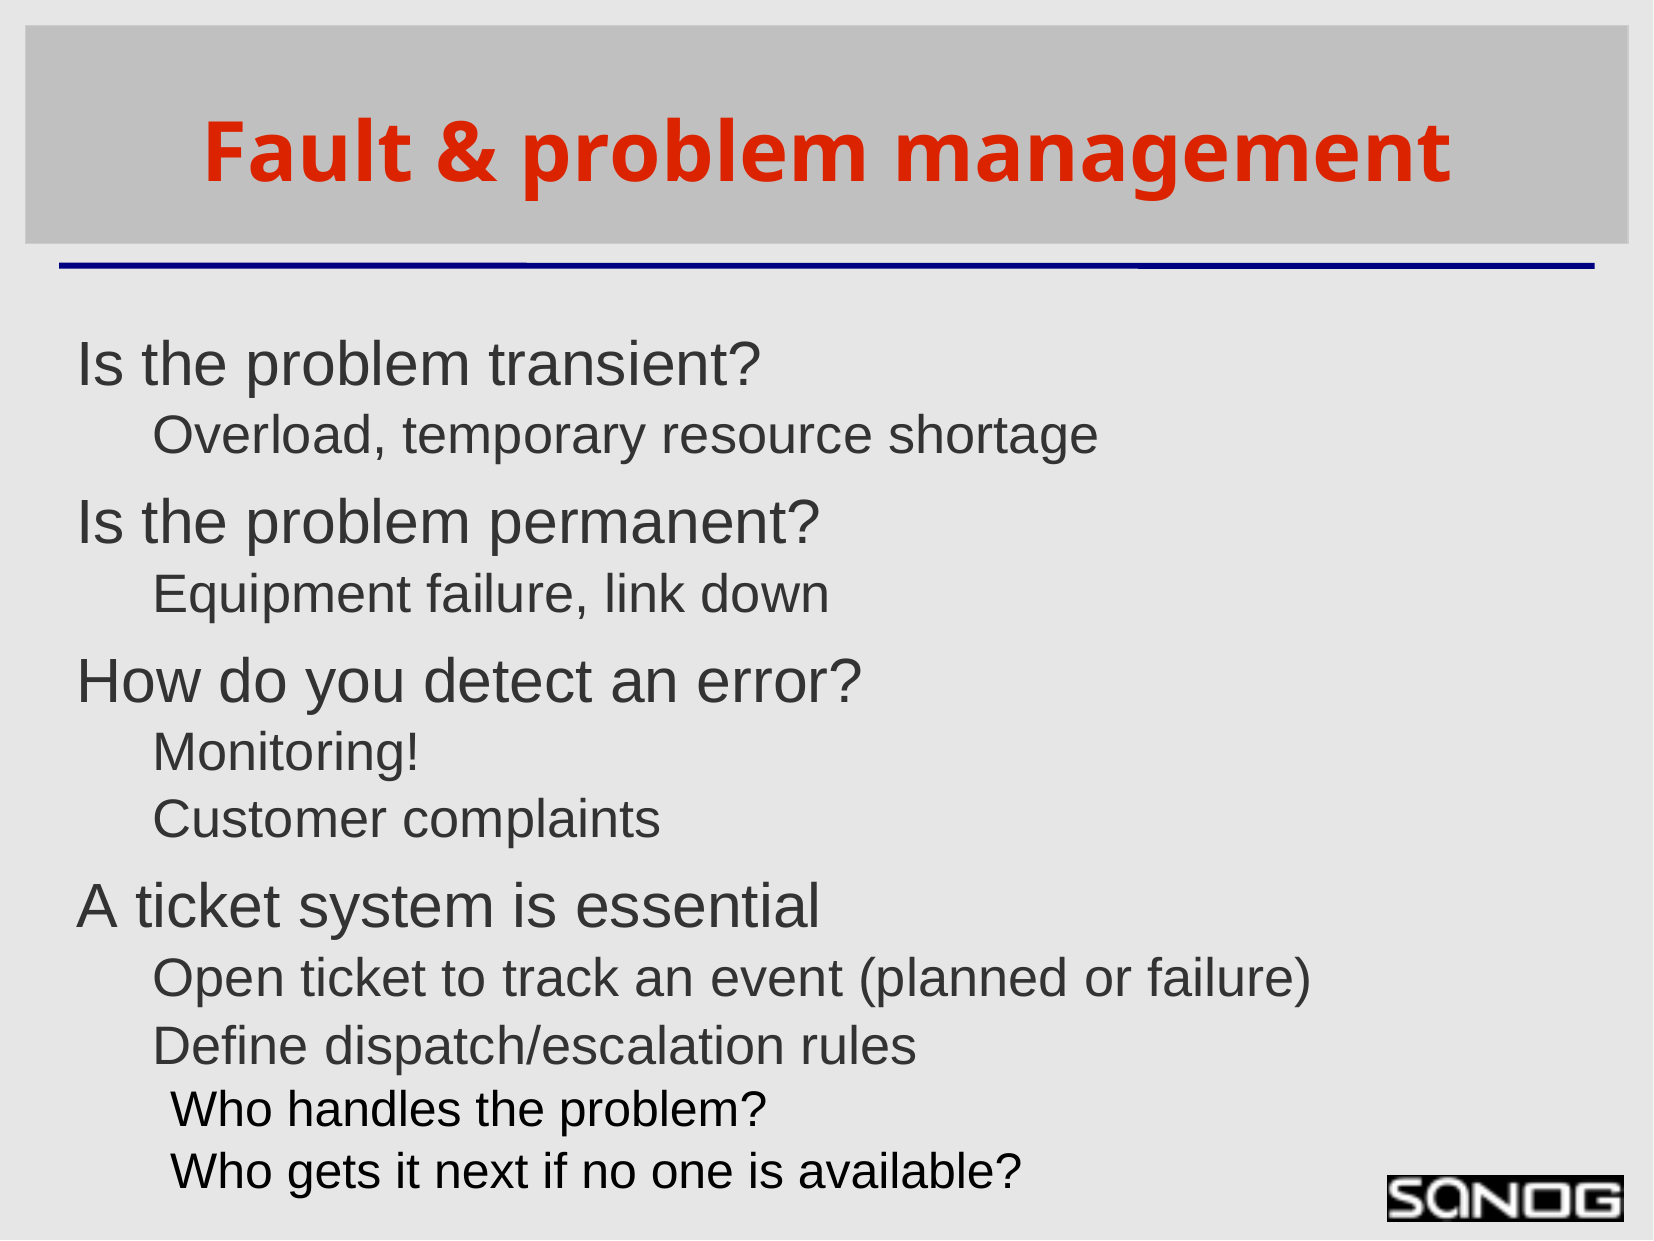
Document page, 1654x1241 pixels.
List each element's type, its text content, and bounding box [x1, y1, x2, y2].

title Fault & problem management [121, 46, 1534, 254]
picture [1387, 1175, 1624, 1222]
list Is the problem transient? Overload, temporary resource shortage Is the problem permanent? Equipment failure, link down How do you detect an error? Monitoring! Customer complaints A ticket system is essential Open ticket to track an event (planned or failure)‏ Define dispatch/escalation rules Who handles the problem? Who gets it next if no one is available? [59, 322, 1595, 1190]
